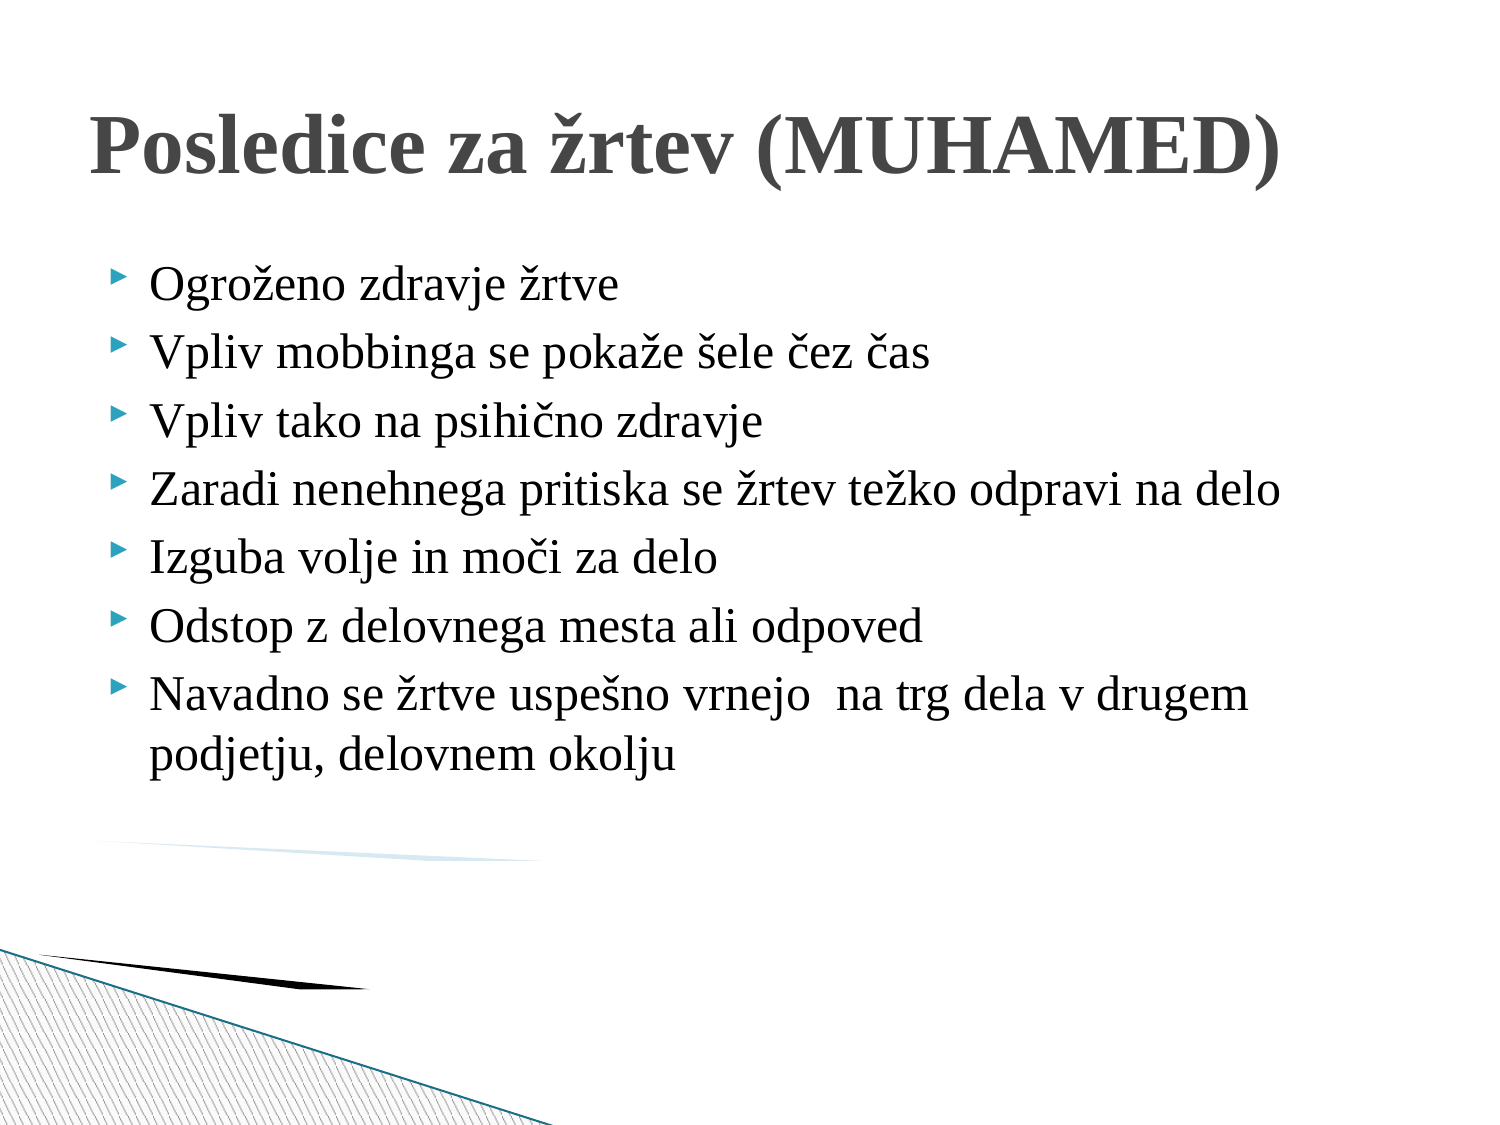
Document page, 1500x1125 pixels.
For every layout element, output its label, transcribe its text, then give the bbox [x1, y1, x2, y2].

list Ogroženo zdravje žrtve Vpliv mobbinga se pokaže šele čez čas Vpliv tako na psihično zdravje Zaradi nenehnega pritiska se žrtev težko odpravi na delo Izguba volje in moči za delo Odstop z delovnega mesta ali odpoved Navadno se žrtve uspešno vrnejo na trg dela v drugem podjetju, delovnem okolju [75, 243, 1425, 986]
picture [0, 952, 543, 1125]
title Posledice za žrtev (MUHAMED) [75, 45, 1425, 233]
